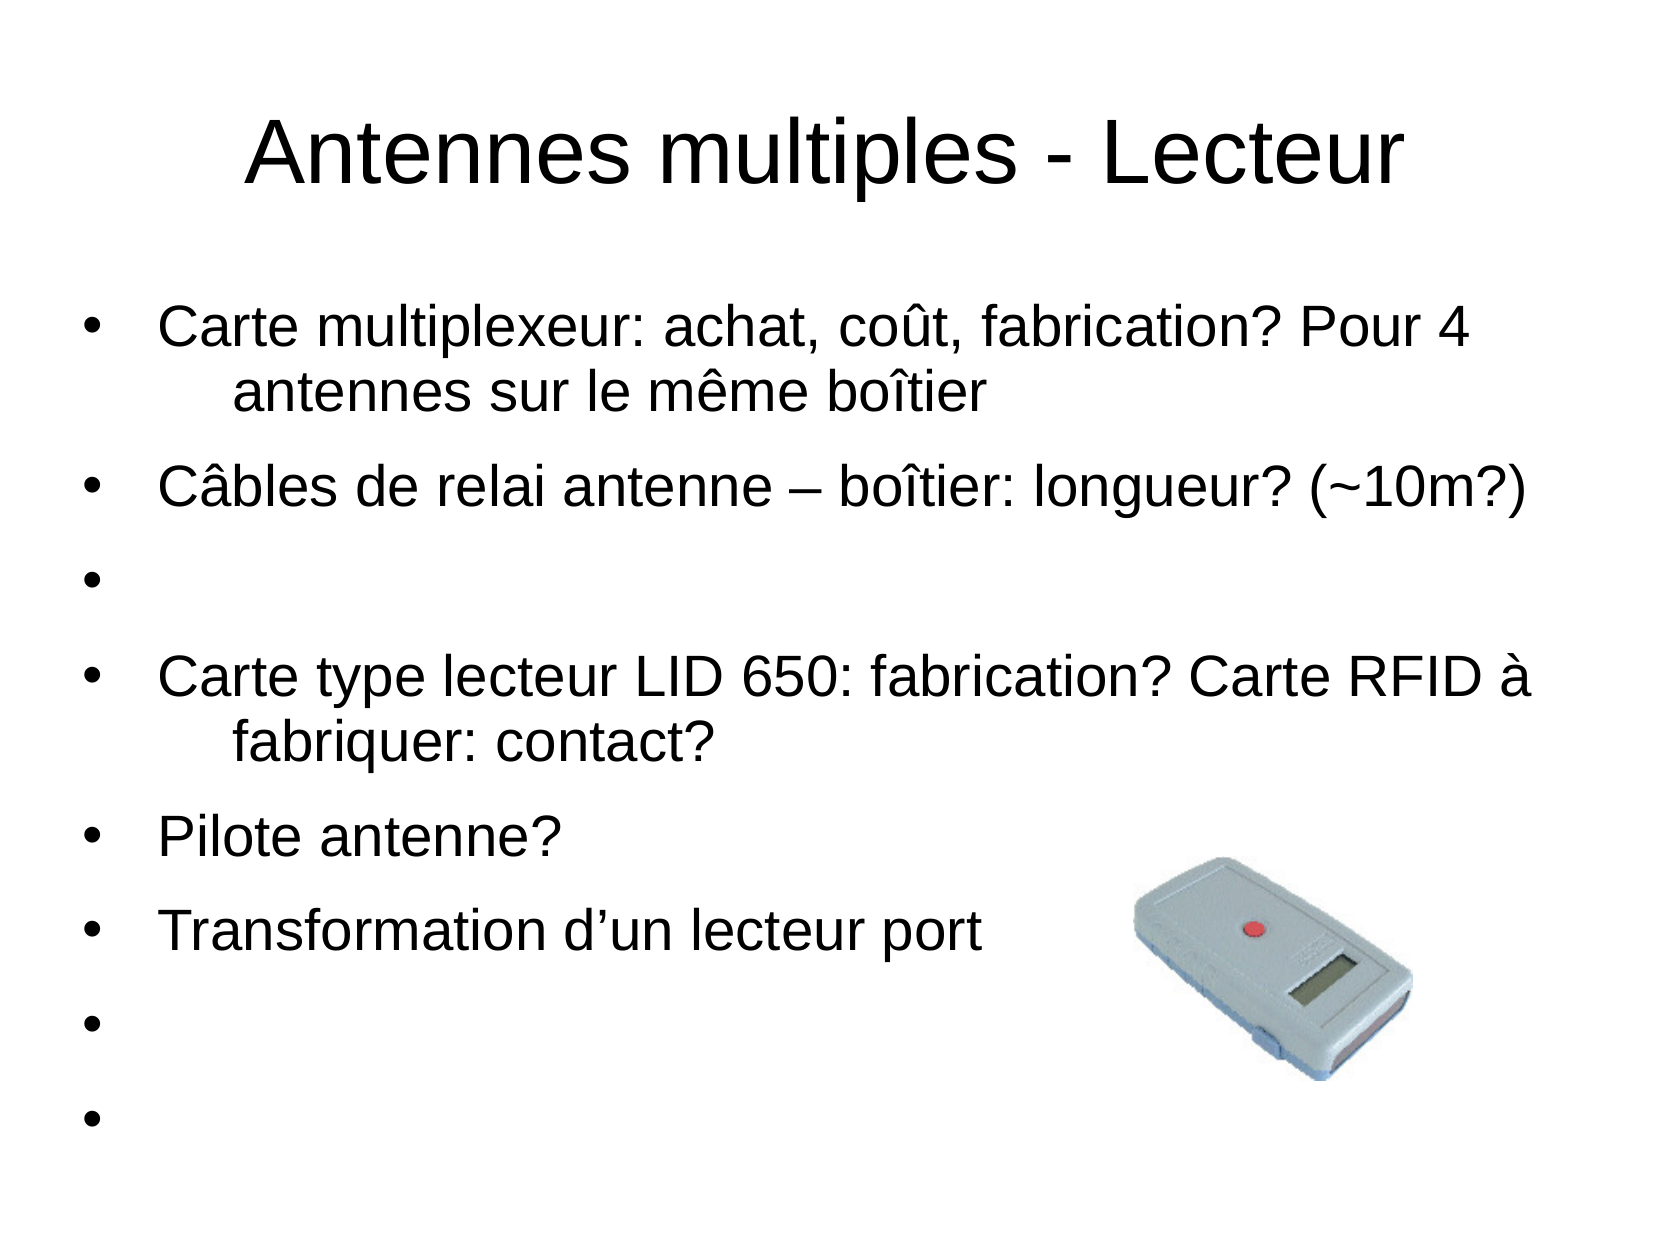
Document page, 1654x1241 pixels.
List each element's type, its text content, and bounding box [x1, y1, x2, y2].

picture [1133, 856, 1413, 1081]
list Carte multiplexeur: achat, coût, fabrication? Pour 4 antennes sur le même boîtier Câbles de relai antenne – boîtier: longueur? (~10m?) Carte type lecteur LID 650: fabrication? Carte RFID à fabriquer: contact? Pilote antenne? Transformation d’un lecteur port [82, 290, 1538, 1010]
title Antennes multiples - Lecteur [82, 49, 1571, 257]
